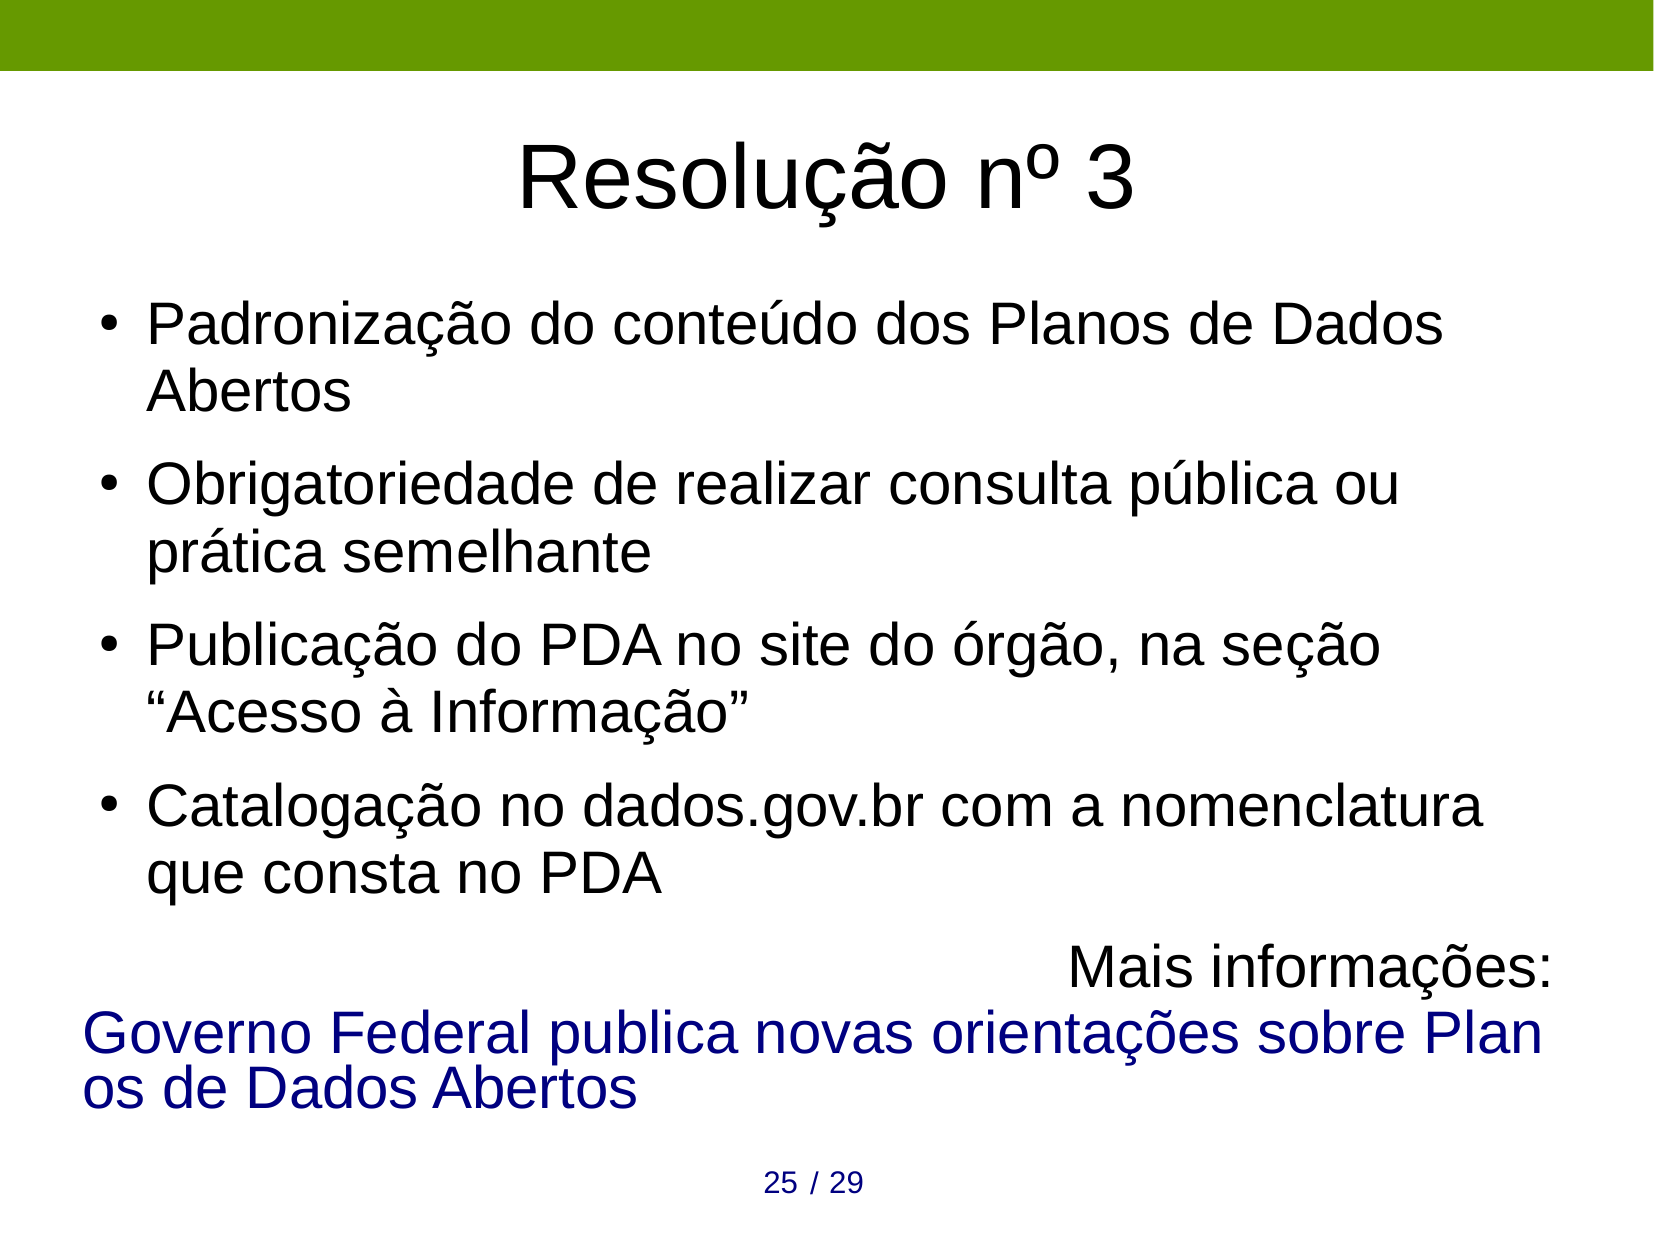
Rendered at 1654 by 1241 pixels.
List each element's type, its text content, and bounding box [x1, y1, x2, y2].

text_box 29 [814, 1158, 920, 1209]
list Padronização do conteúdo dos Planos de Dados Abertos Obrigatoriedade de realizar consulta pública ou prática semelhante Publicação do PDA no site do órgão, na seção “Acesso à Informação” Catalogação no dados.gov.br com a nomenclatura que consta no PDA Mais informações: Governo Federal publica novas orientações sobre Planos de Dados Abertos [82, 290, 1571, 1075]
title Resolução nº 3 [82, 73, 1571, 281]
text_box <número> [640, 1158, 814, 1217]
title / [779, 1158, 851, 1208]
